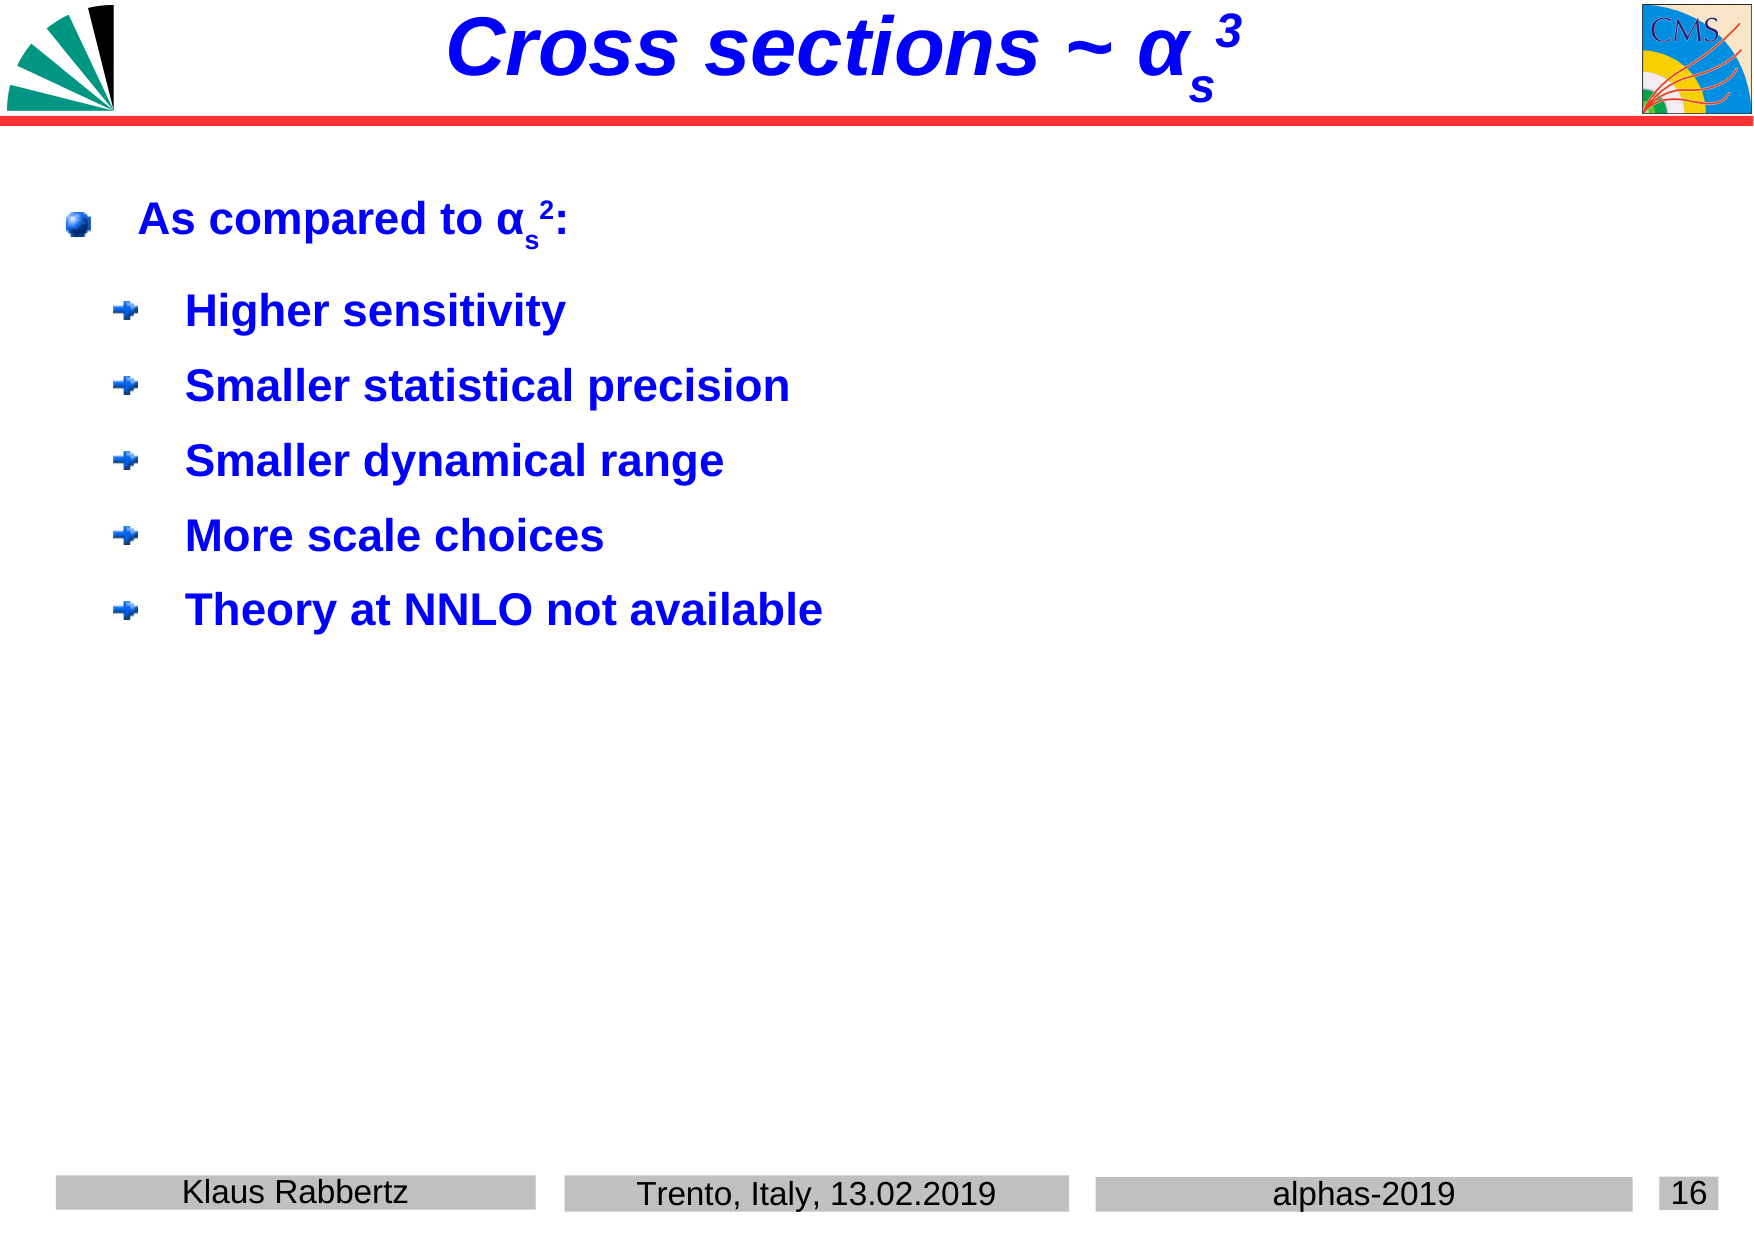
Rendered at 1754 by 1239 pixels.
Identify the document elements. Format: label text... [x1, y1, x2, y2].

list As compared to αs2: Higher sensitivity Smaller statistical precision Smaller dynamical range More scale choices Theory at NNLO not available [54, 193, 1697, 636]
picture [7, 5, 114, 112]
title Cross sections ~ αs3 [129, 0, 1545, 114]
picture [1642, 4, 1752, 114]
